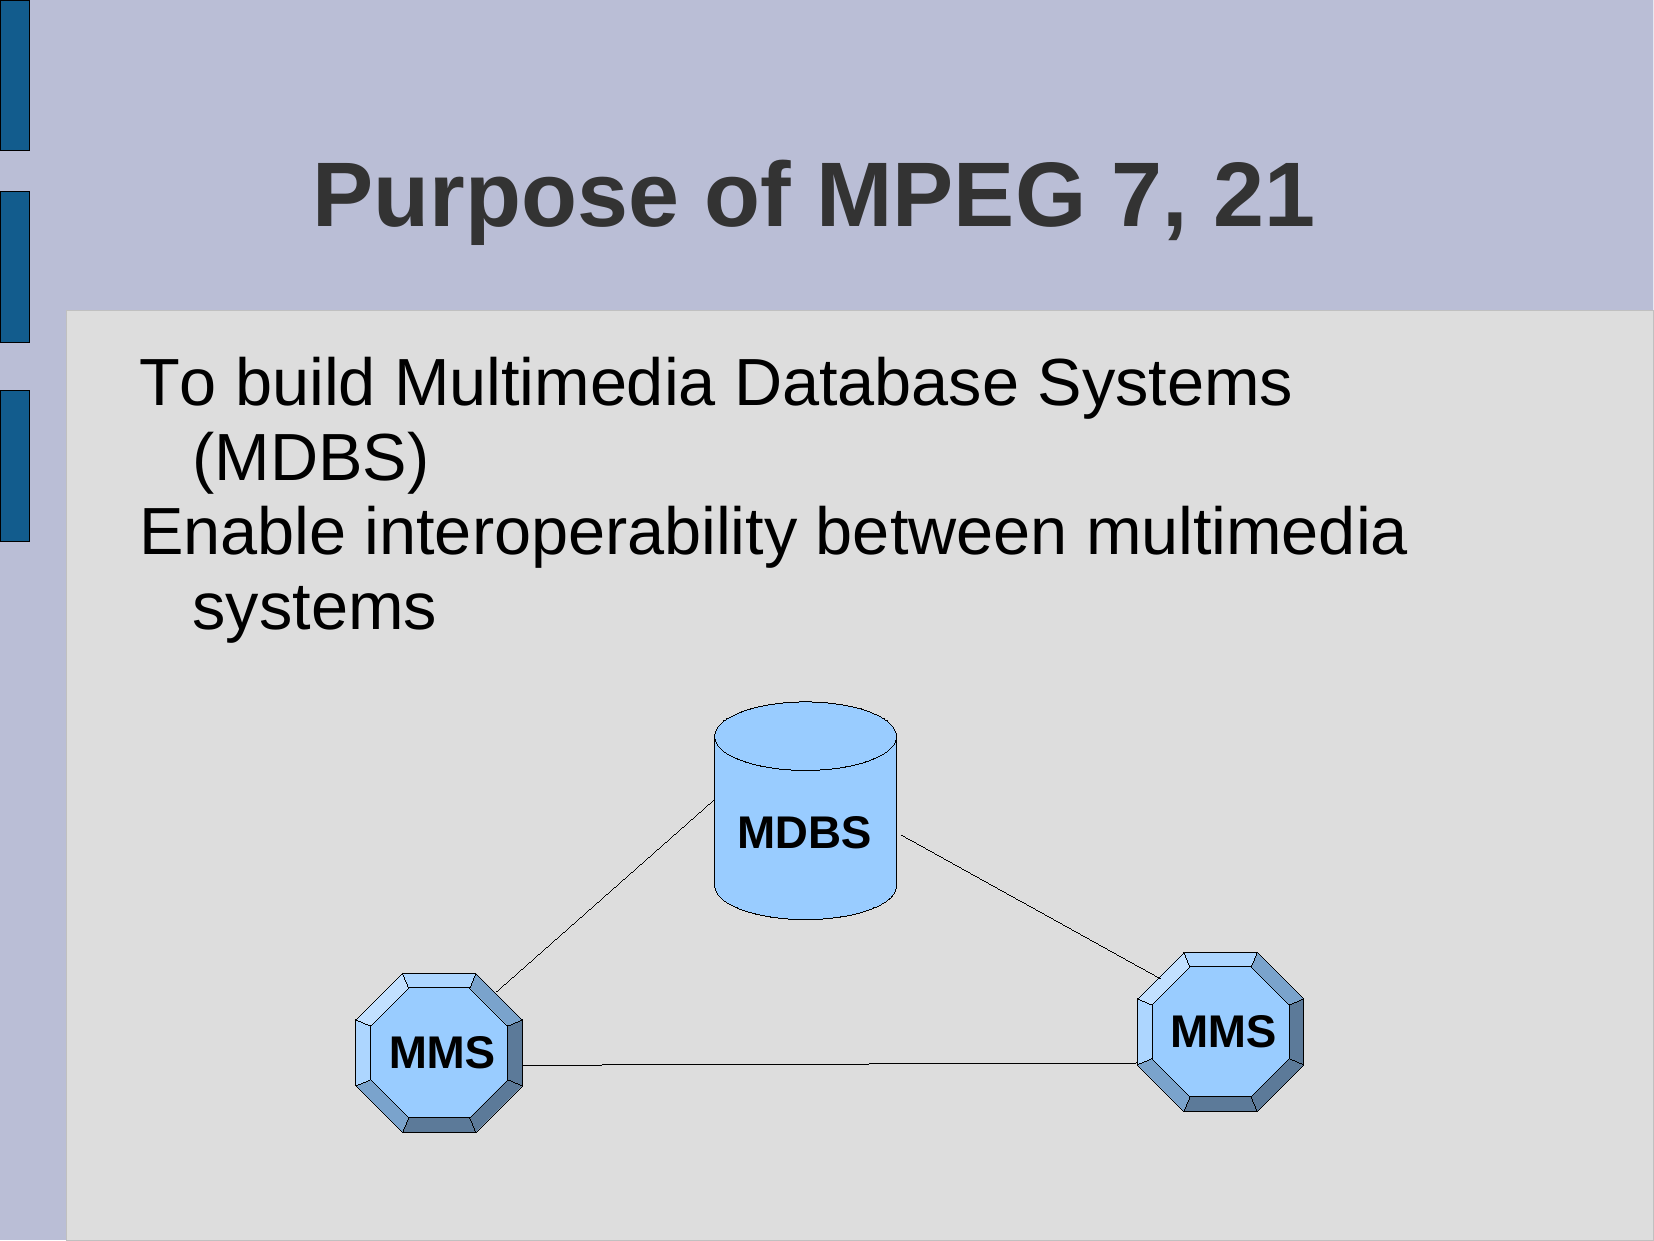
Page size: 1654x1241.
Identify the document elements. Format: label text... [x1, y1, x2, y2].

title Purpose of MPEG 7, 21 [121, 98, 1534, 291]
text_box [714, 701, 897, 920]
text_box MMS [373, 1019, 554, 1133]
text_box MMS [1155, 998, 1335, 1112]
text_box [1160, 952, 1304, 998]
list To build Multimedia Database Systems (MDBS) Enable interoperability between multimedia systems [121, 344, 1534, 1112]
text_box MDBS [722, 799, 902, 874]
text_box [1137, 1003, 1155, 1083]
